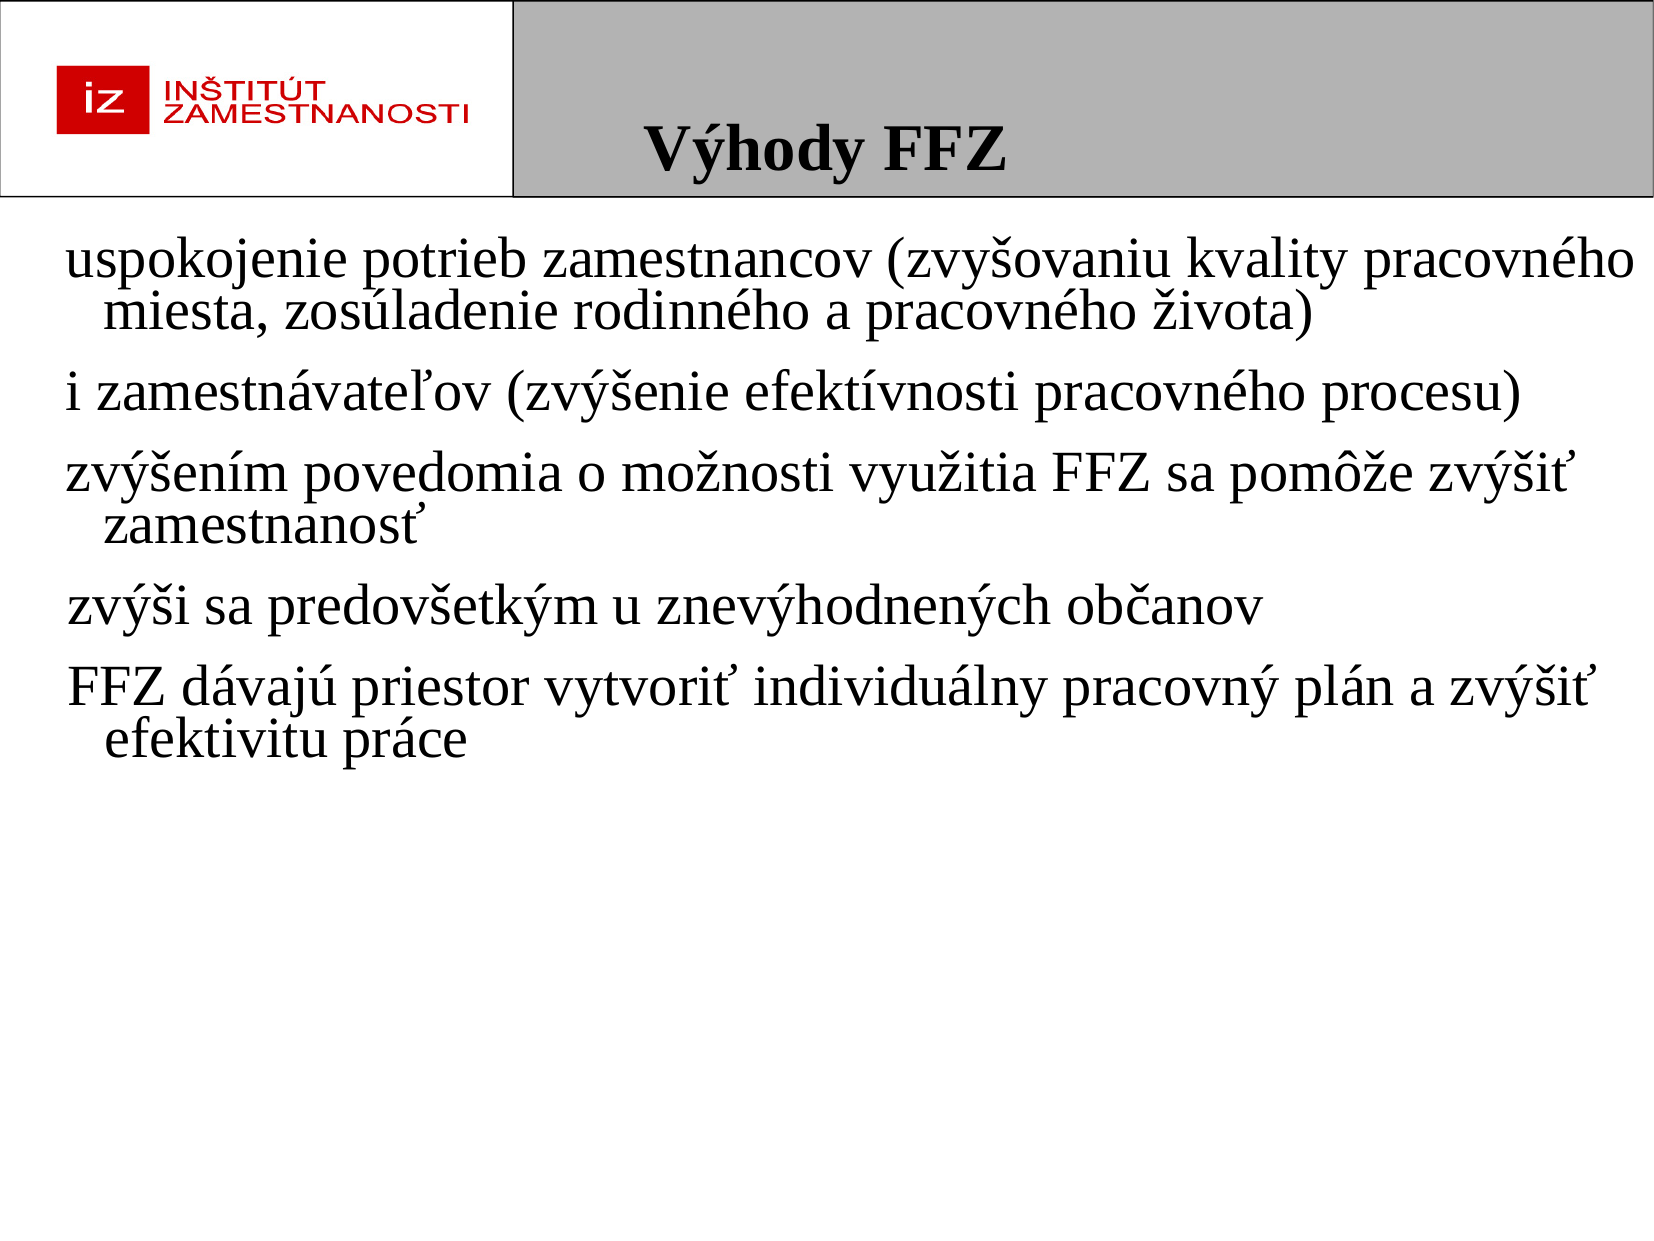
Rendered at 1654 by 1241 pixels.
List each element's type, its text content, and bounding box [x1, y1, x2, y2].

list uspokojenie potrieb zamestnancov (zvyšovaniu kvality pracovného miesta, zosúladenie rodinného a pracovného života) i zamestnávateľov (zvýšenie efektívnosti pracovného procesu) zvýšením povedomia o možnosti využitia FFZ sa pomôže zvýšiť zamestnanosť zvýši sa predovšetkým u znevýhodnených občanov FFZ dávajú priestor vytvoriť individuálny pracovný plán a zvýšiť efektivitu práce [29, 236, 1654, 1127]
picture [5, 6, 513, 190]
title Výhody FFZ [82, 56, 1571, 250]
text_box [0, 0, 1654, 197]
